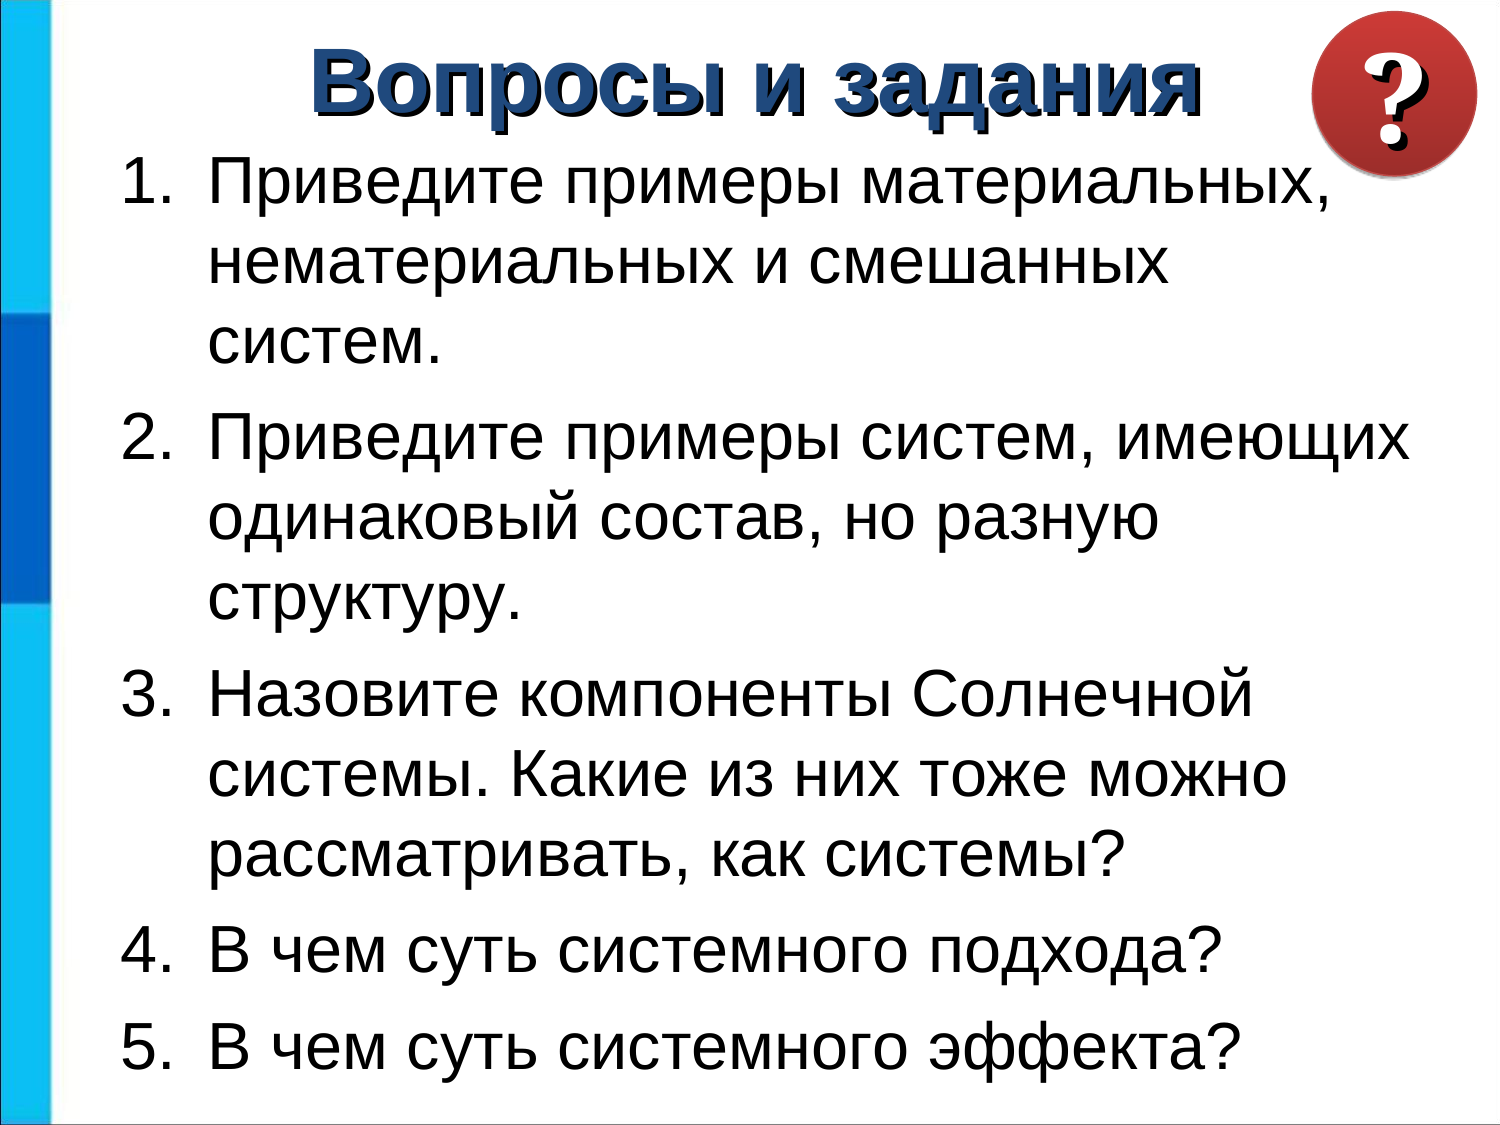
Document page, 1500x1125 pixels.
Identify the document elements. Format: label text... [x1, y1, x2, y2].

picture [0, 0, 1500, 1125]
title Вопросы и задания [128, 23, 1351, 128]
text_box ? [1312, 11, 1477, 176]
text_box Приведите примеры материальных, нематериальных и смешанных систем. Приведите примеры систем, имеющих одинаковый состав, но разную структуру. Назовите компоненты Солнечной системы. Какие из них тоже можно рассматривать, как системы? В чем суть системного подхода? В чем суть системного эффекта? [105, 128, 1435, 1102]
